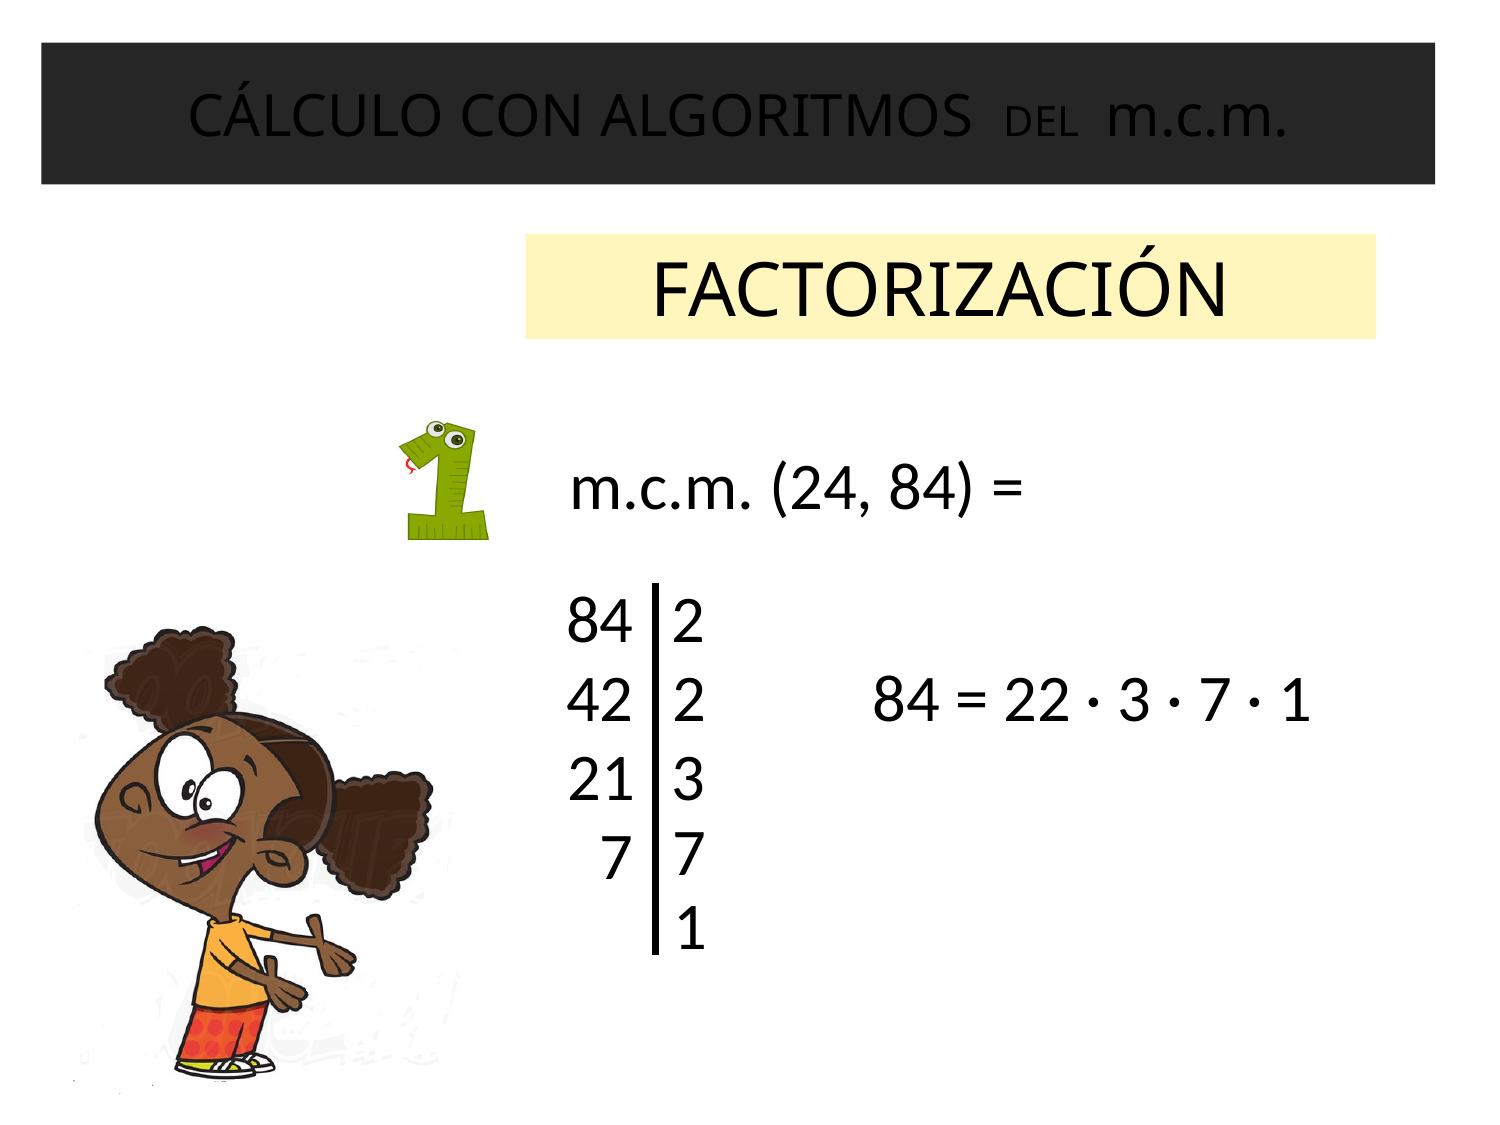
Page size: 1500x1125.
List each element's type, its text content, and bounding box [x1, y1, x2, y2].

text_box 84 [551, 567, 656, 647]
text_box 7 [584, 805, 658, 901]
text_box m.c.m. (24, 84) = [554, 435, 1055, 531]
text_box 3 [656, 726, 761, 822]
text_box 21 [552, 743, 656, 822]
text_box 7 [658, 801, 763, 875]
text_box 1 [658, 875, 763, 971]
picture [395, 420, 501, 548]
text_box 2 [658, 647, 763, 743]
text_box 84 = 22 · 3 · 7 · 1 [858, 647, 1373, 743]
text_box 2 [656, 567, 761, 663]
text_box 42 [551, 647, 656, 743]
picture [37, 626, 490, 1094]
text_box CÁLCULO CON ALGORITMOS DEL m.c.m. [41, 42, 1436, 185]
text_box FACTORIZACIÓN [525, 233, 1376, 339]
